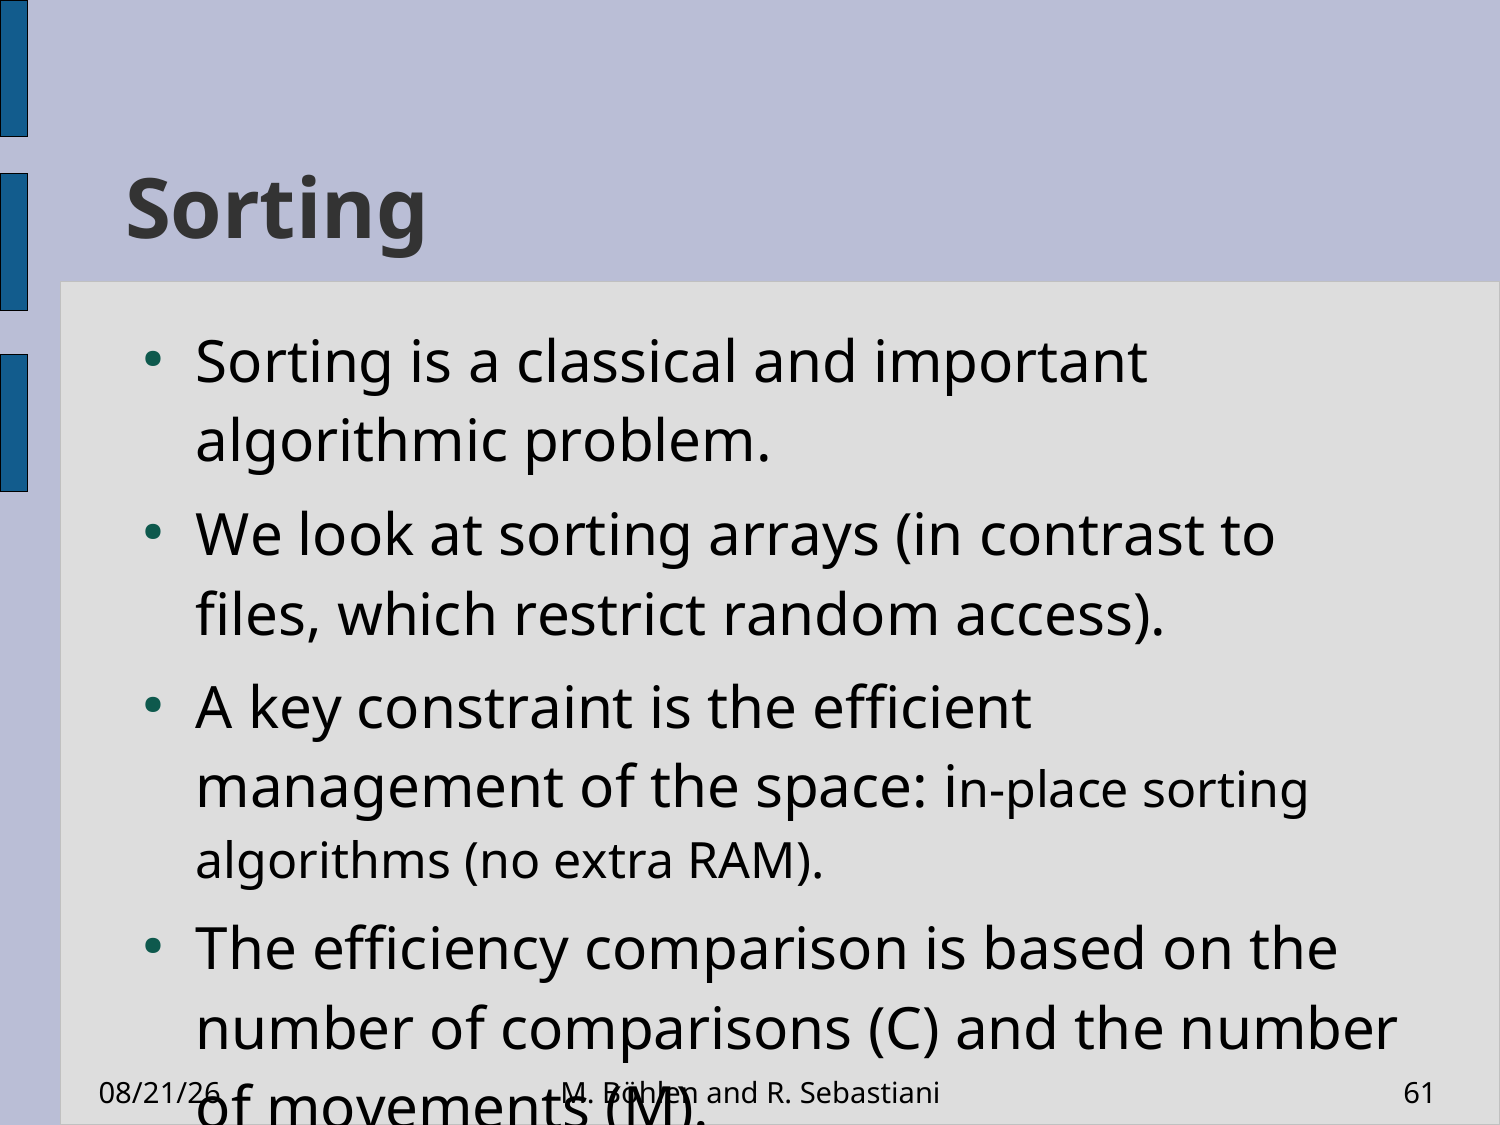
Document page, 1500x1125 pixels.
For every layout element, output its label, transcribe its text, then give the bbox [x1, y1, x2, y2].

list Sorting is a classical and important algorithmic problem. We look at sorting arrays (in contrast to files, which restrict random access). A key constraint is the efficient management of the space: in-place sorting algorithms (no extra RAM). The efficiency comparison is based on the number of comparisons (C) and the number of movements (M). [110, 312, 1427, 1063]
title Sorting [110, 67, 1392, 271]
